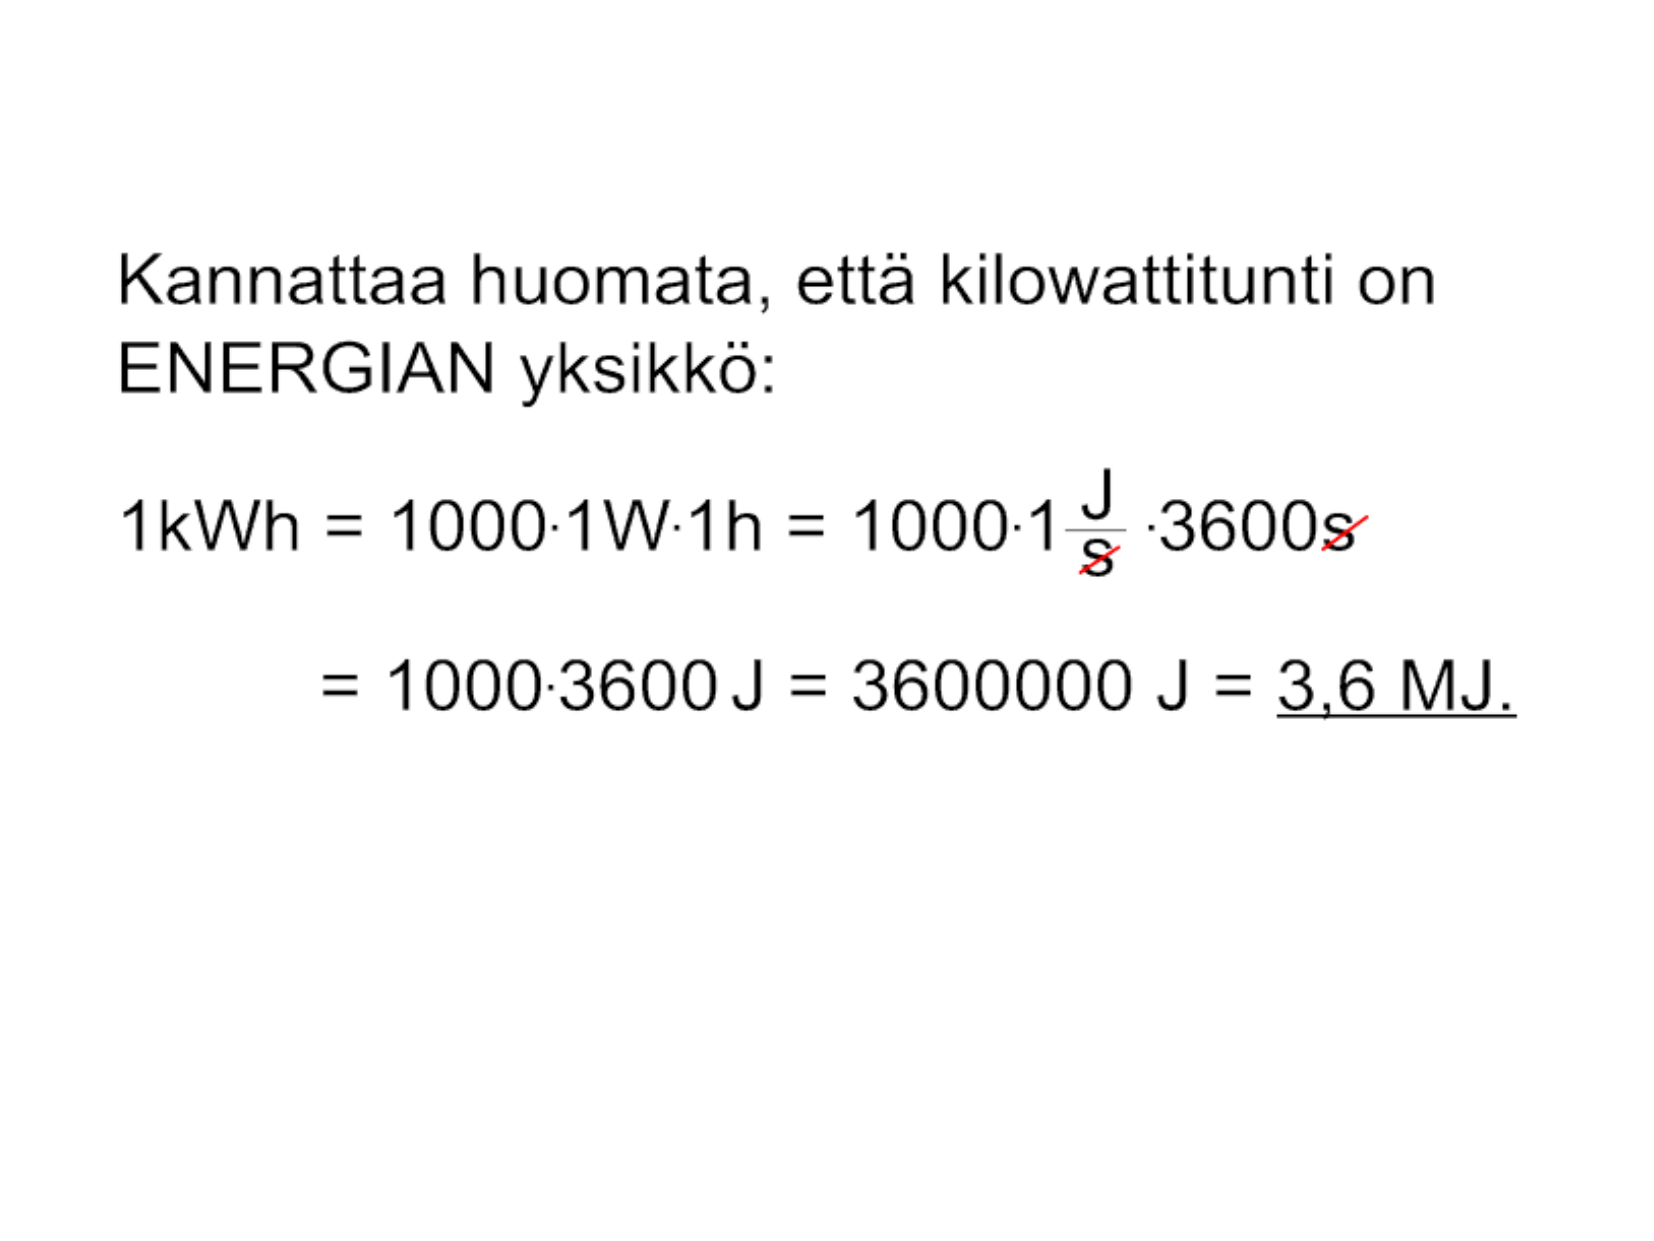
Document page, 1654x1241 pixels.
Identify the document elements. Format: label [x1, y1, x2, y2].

picture [55, 189, 1595, 763]
